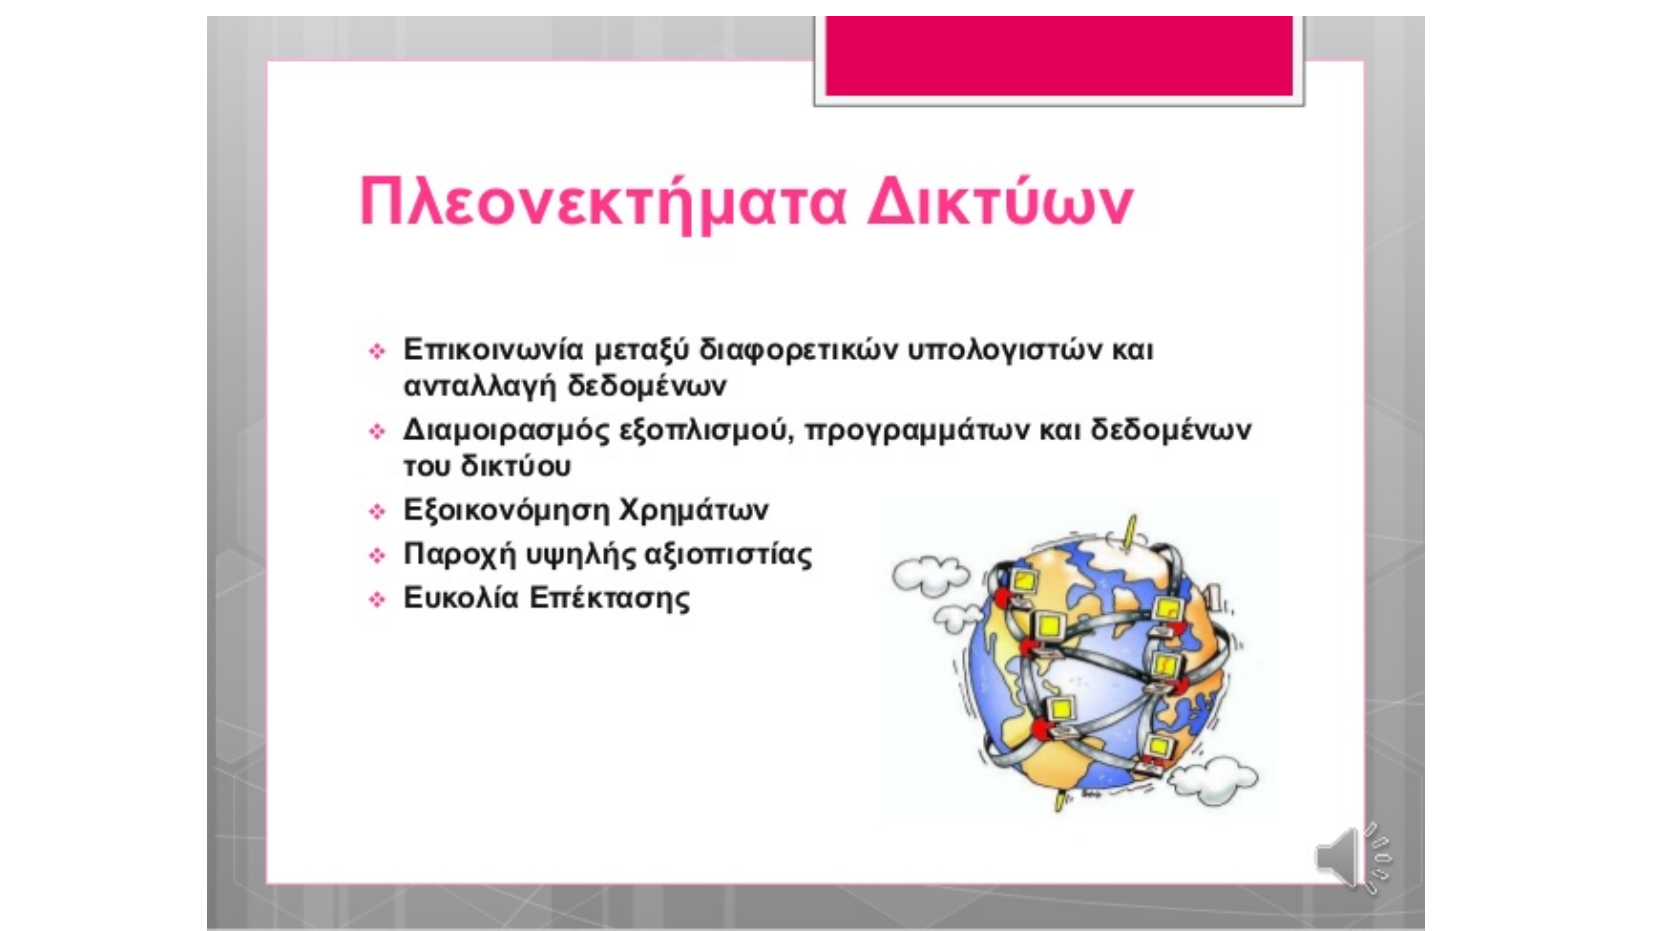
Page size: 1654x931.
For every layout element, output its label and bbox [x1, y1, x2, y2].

picture [207, 16, 1425, 931]
